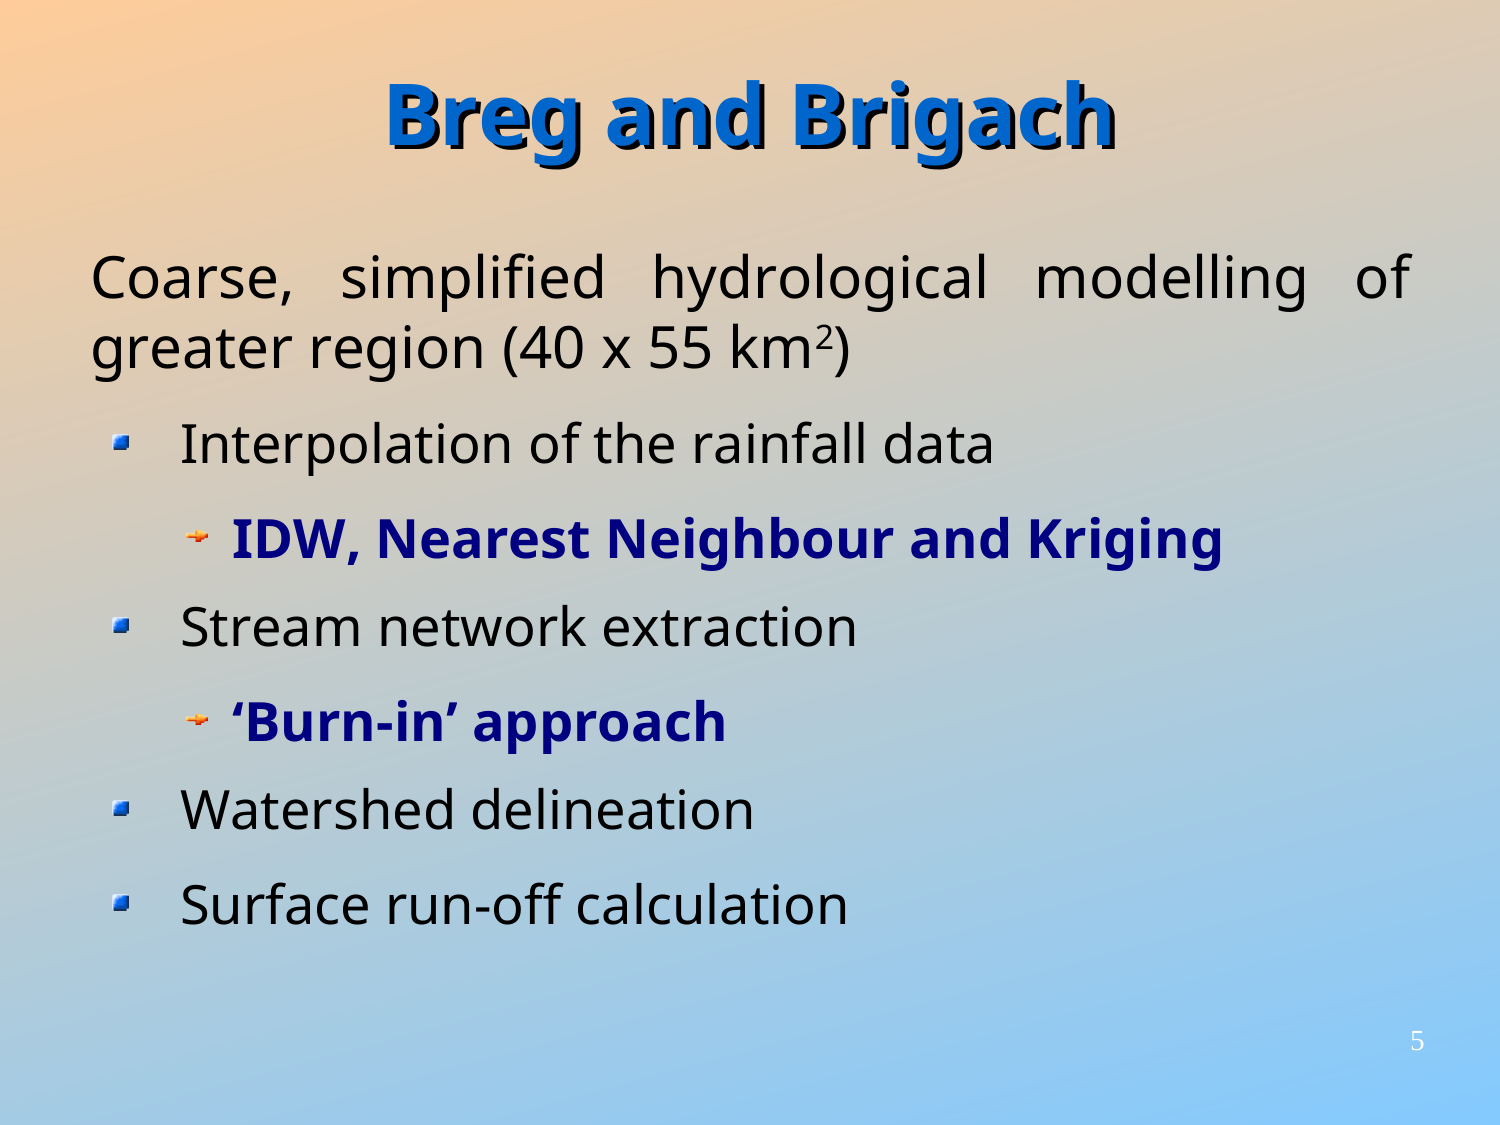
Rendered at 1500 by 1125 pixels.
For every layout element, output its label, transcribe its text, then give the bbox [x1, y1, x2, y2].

list Coarse, simplified hydrological modelling of greater region (40 x 55 km2) Interpolation of the rainfall data IDW, Nearest Neighbour and Kriging Stream network extraction ‘Burn-in’ approach Watershed delineation Surface run-off calculation [75, 224, 1425, 998]
title Breg and Brigach [75, 44, 1425, 224]
